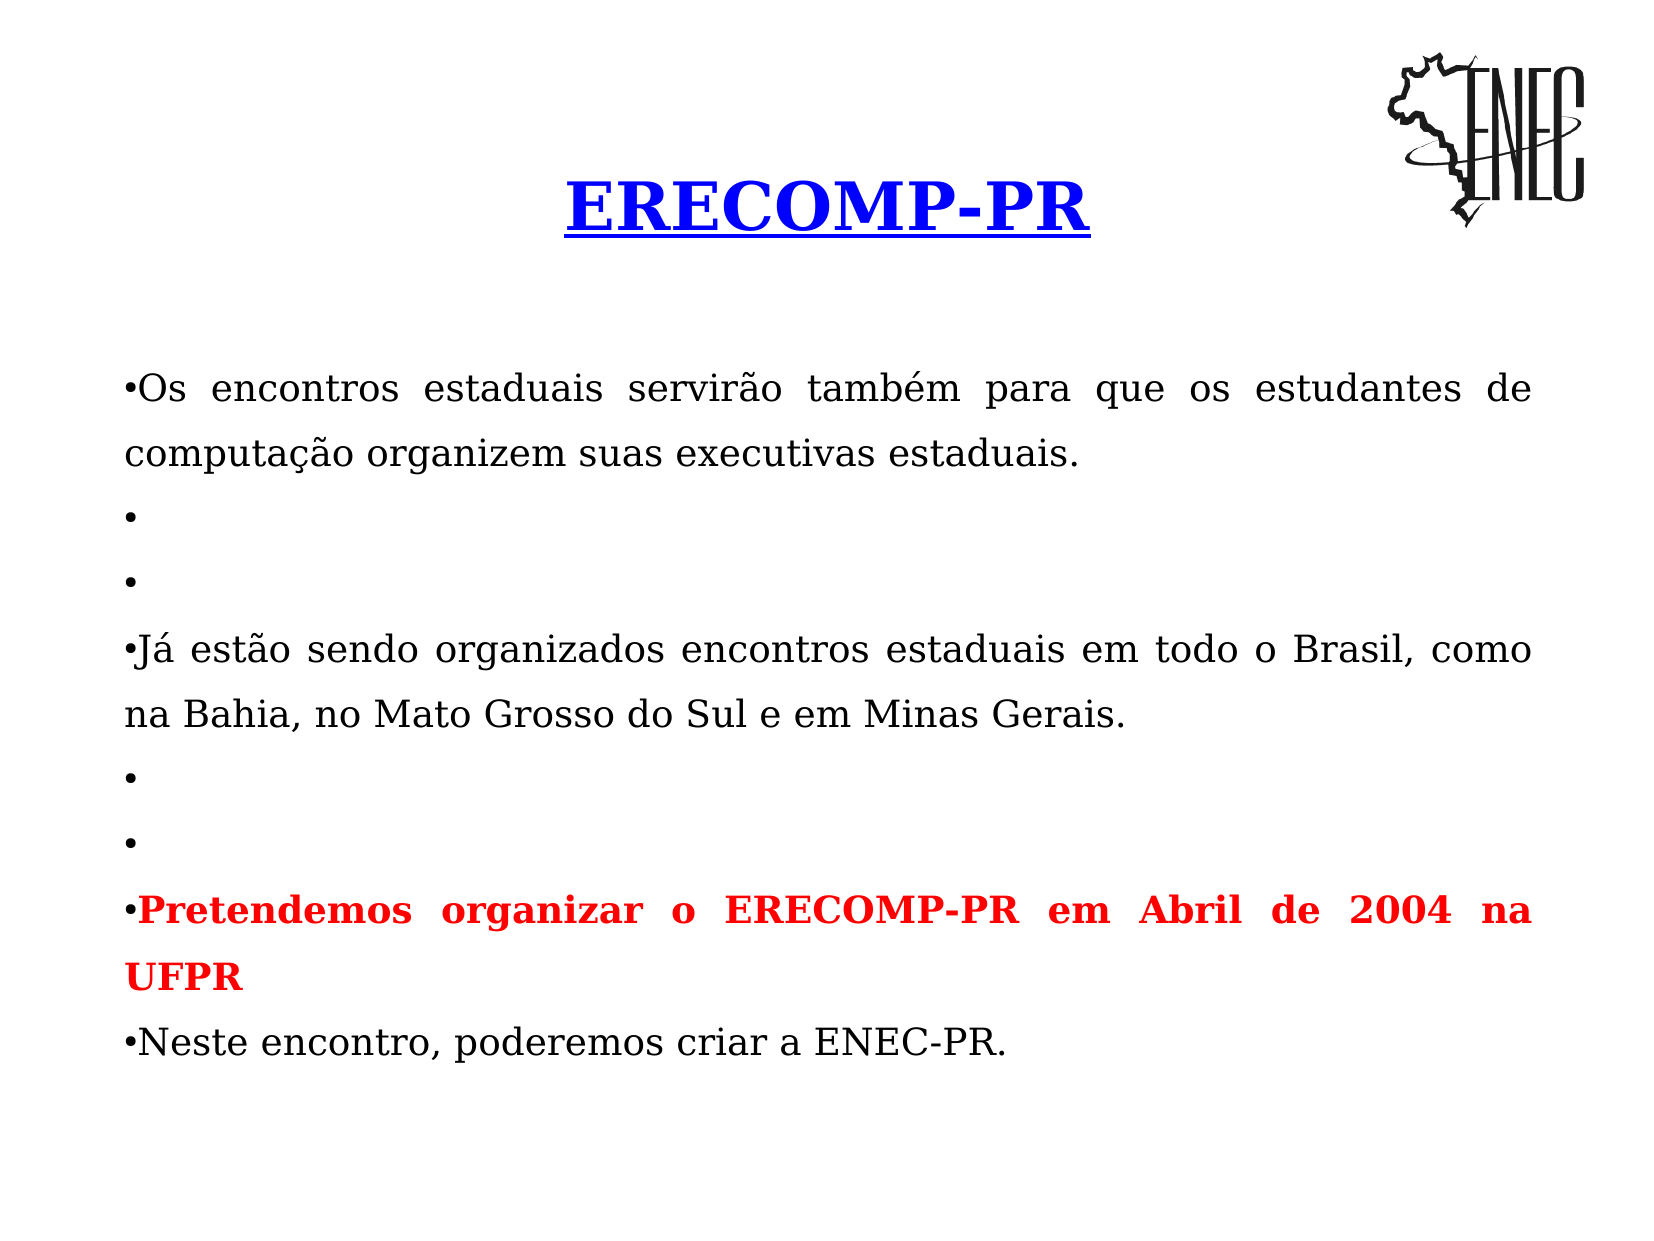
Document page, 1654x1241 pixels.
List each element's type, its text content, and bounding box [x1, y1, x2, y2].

picture [1382, 47, 1590, 249]
list Os encontros estaduais servirão também para que os estudantes de computação organizem suas executivas estaduais. Já estão sendo organizados encontros estaduais em todo o Brasil, como na Bahia, no Mato Grosso do Sul e em Minas Gerais. Pretendemos organizar o ERECOMP-PR em Abril de 2004 na UFPR Neste encontro, poderemos criar a ENEC-PR. [124, 344, 1534, 1127]
title ERECOMP-PR [121, 102, 1534, 310]
